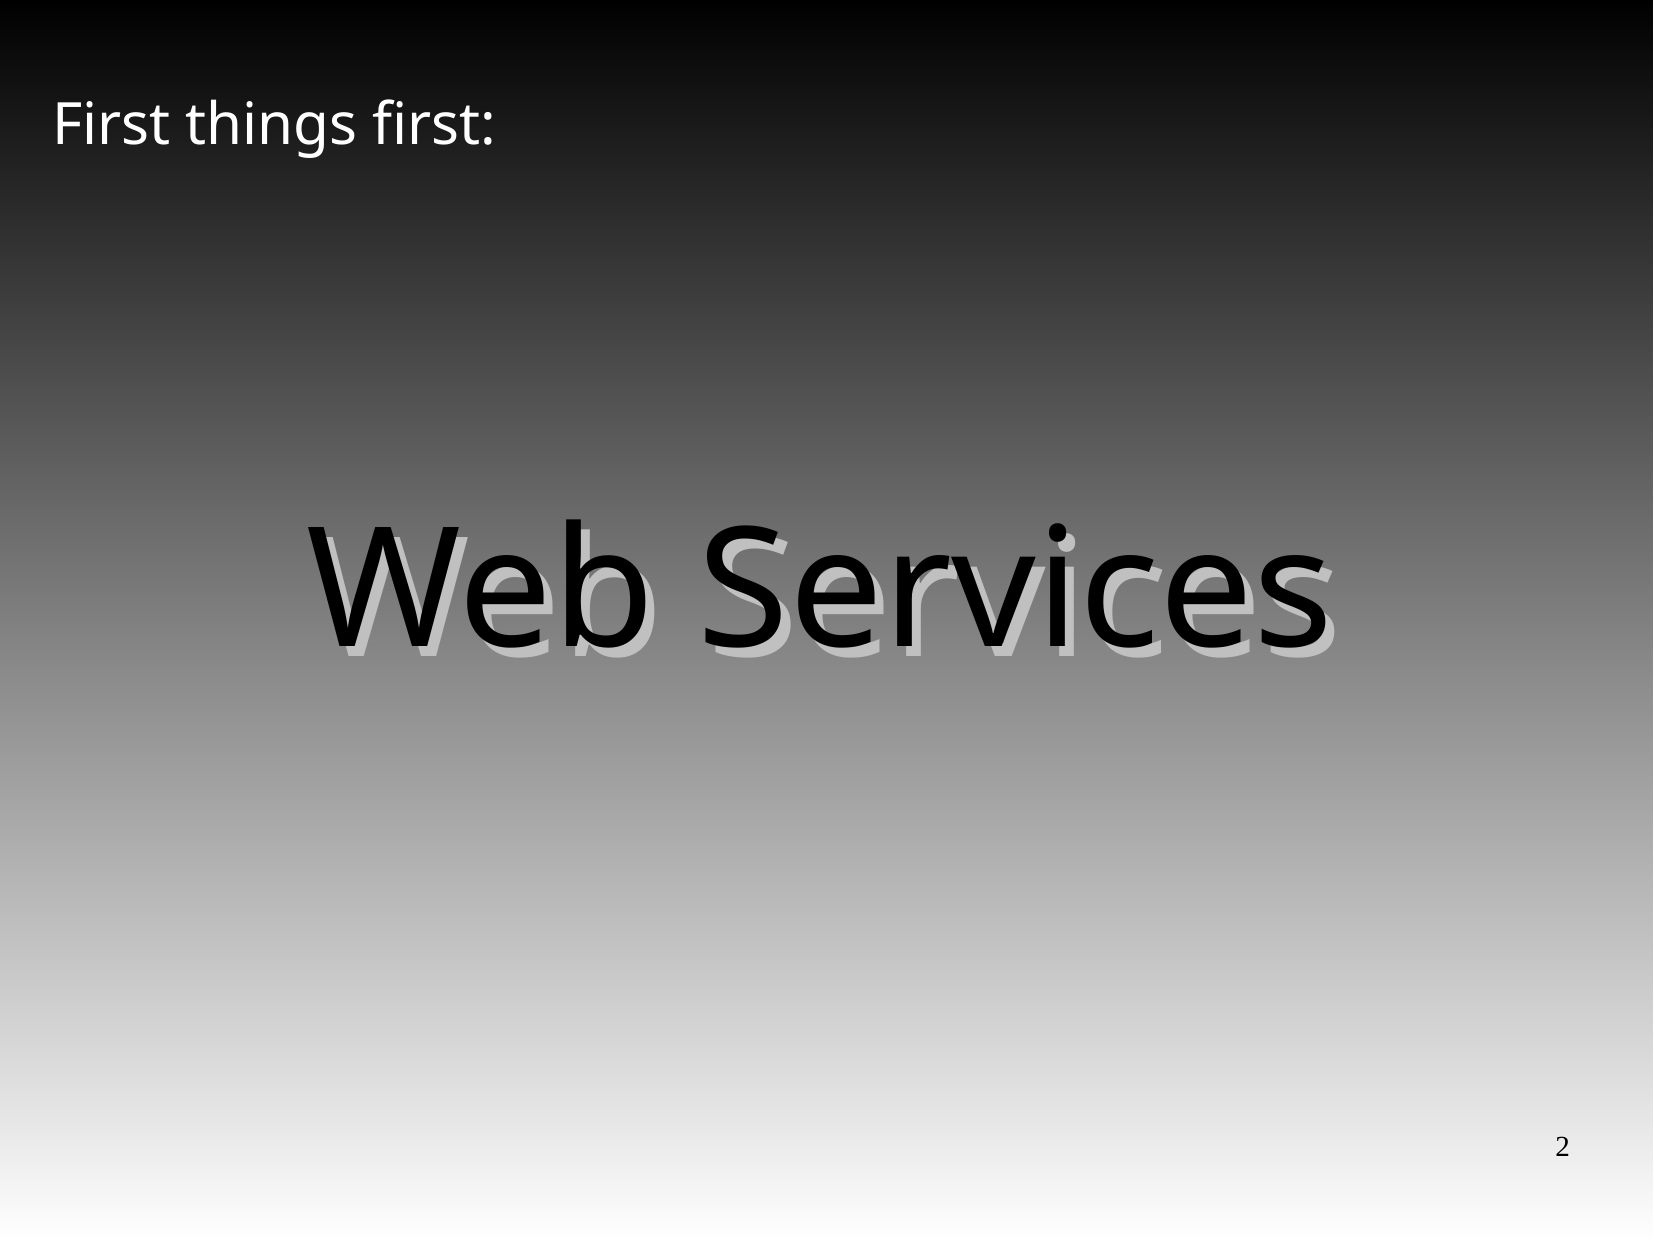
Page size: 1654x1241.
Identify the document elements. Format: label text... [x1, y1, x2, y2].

text_box Web Services [291, 460, 1501, 745]
text_box First things first: [37, 75, 633, 184]
